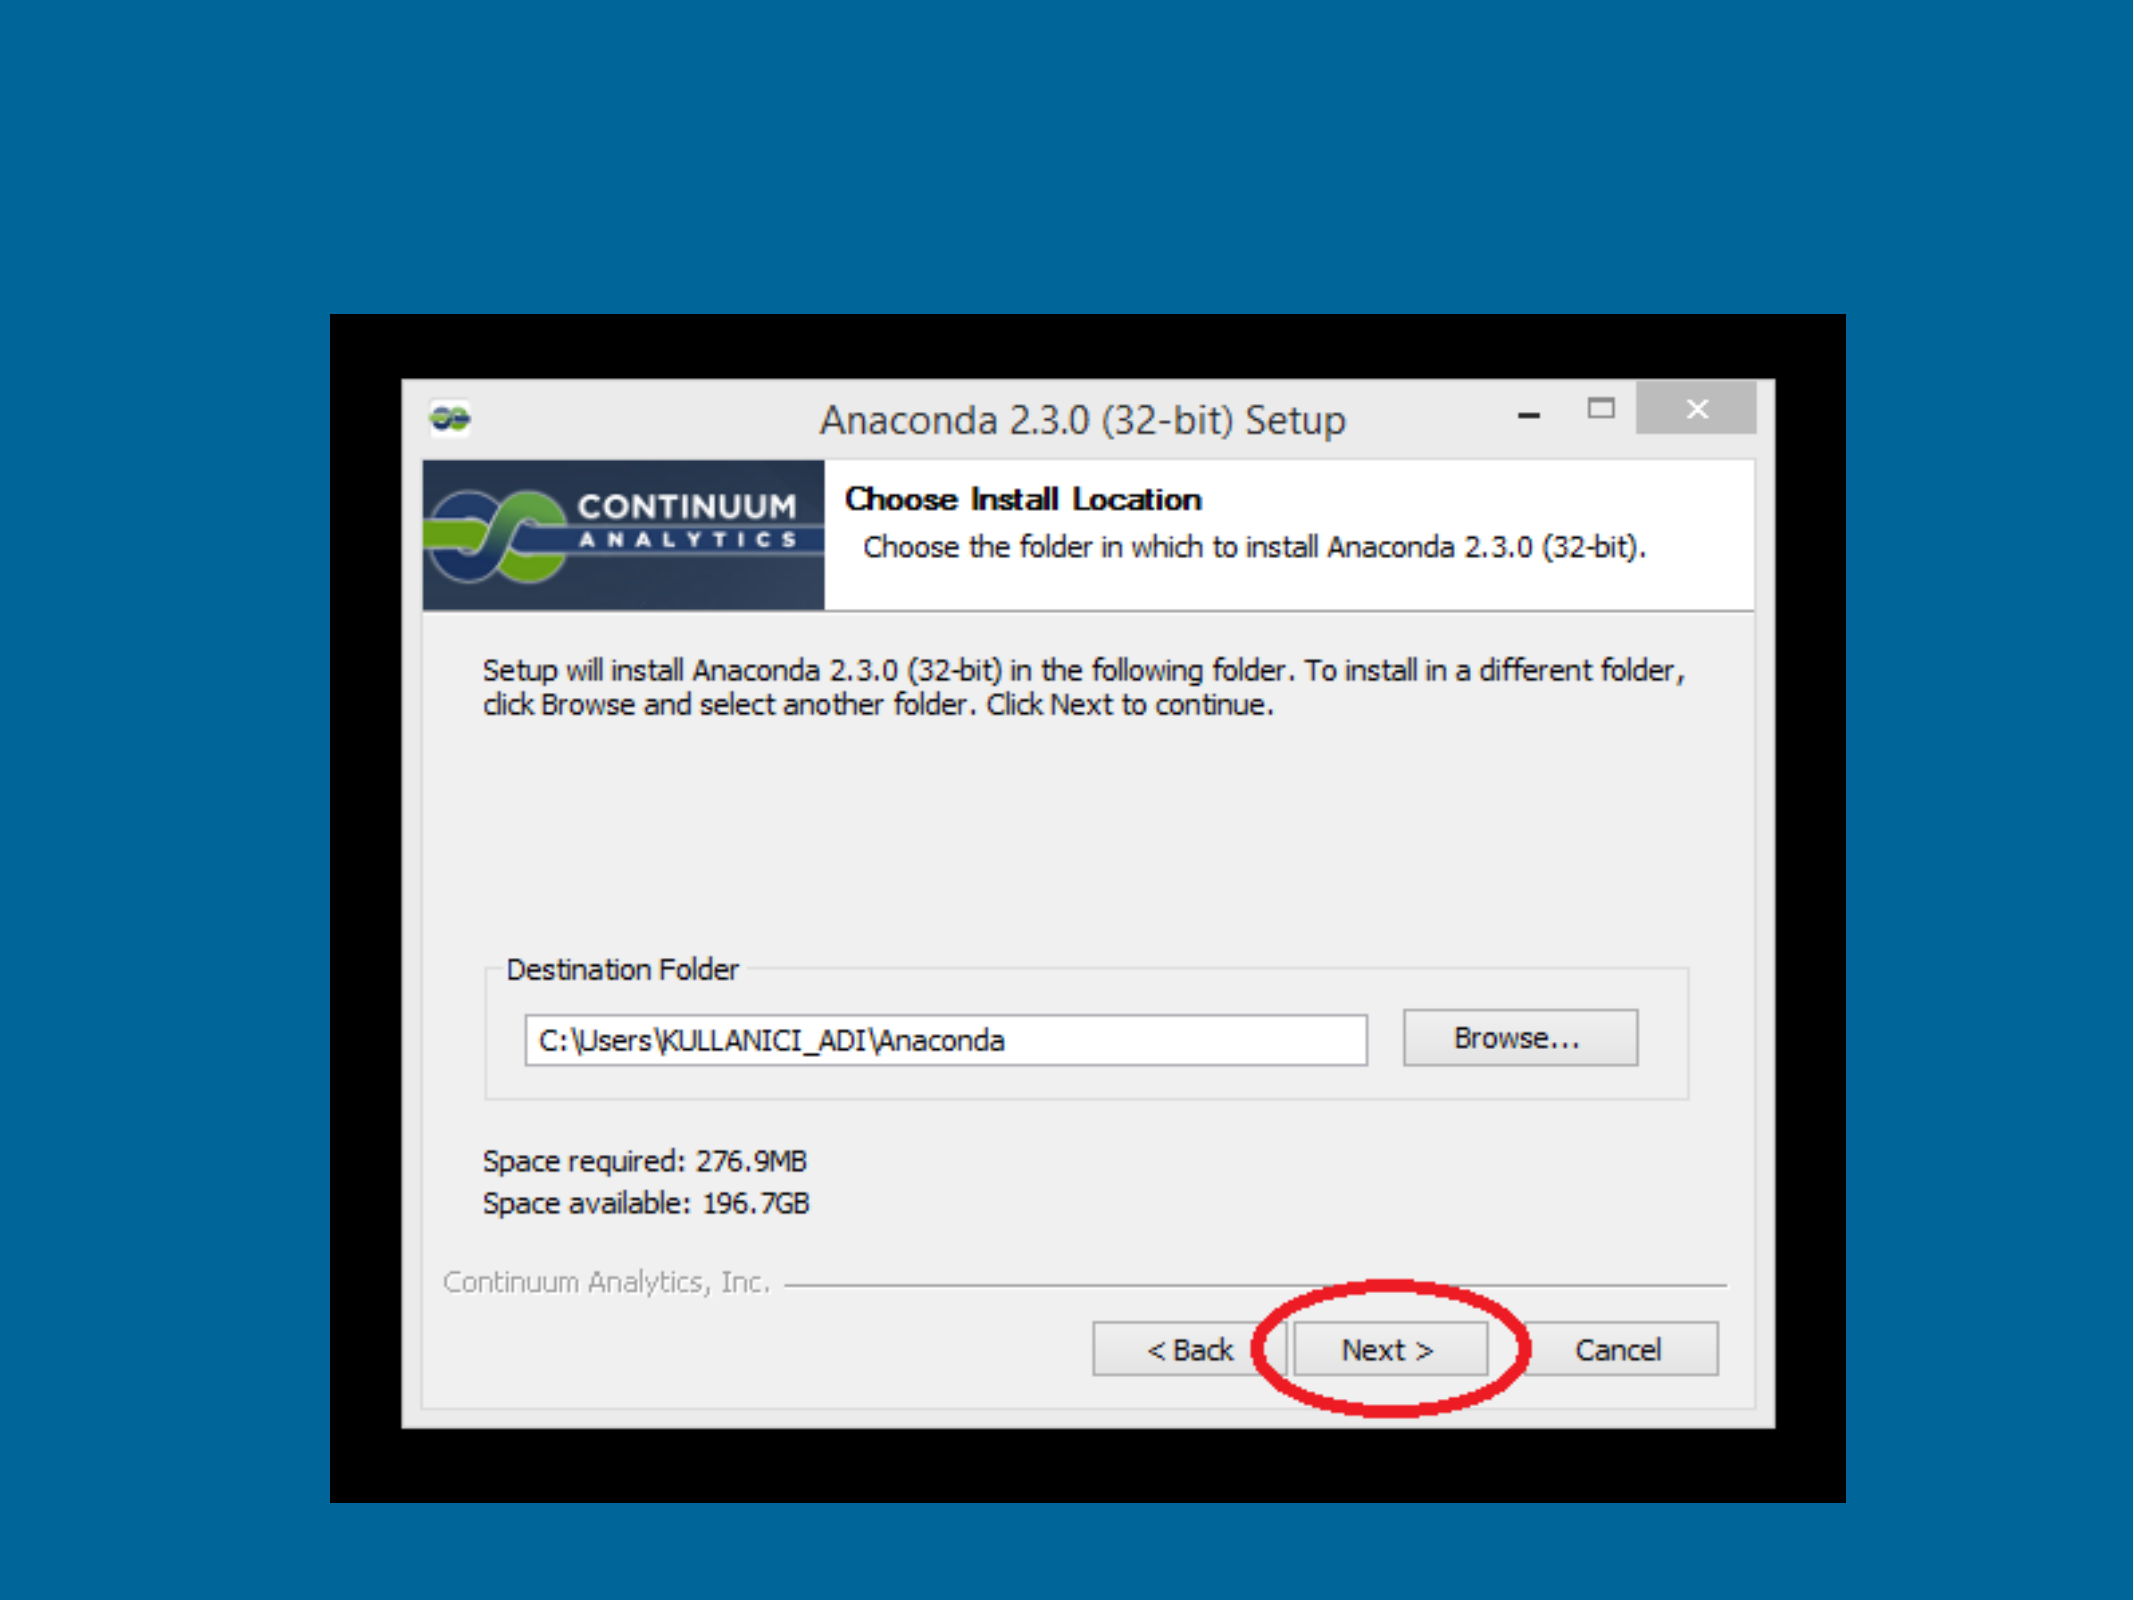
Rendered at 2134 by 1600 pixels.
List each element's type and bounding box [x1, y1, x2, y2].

picture [331, 315, 1845, 1502]
